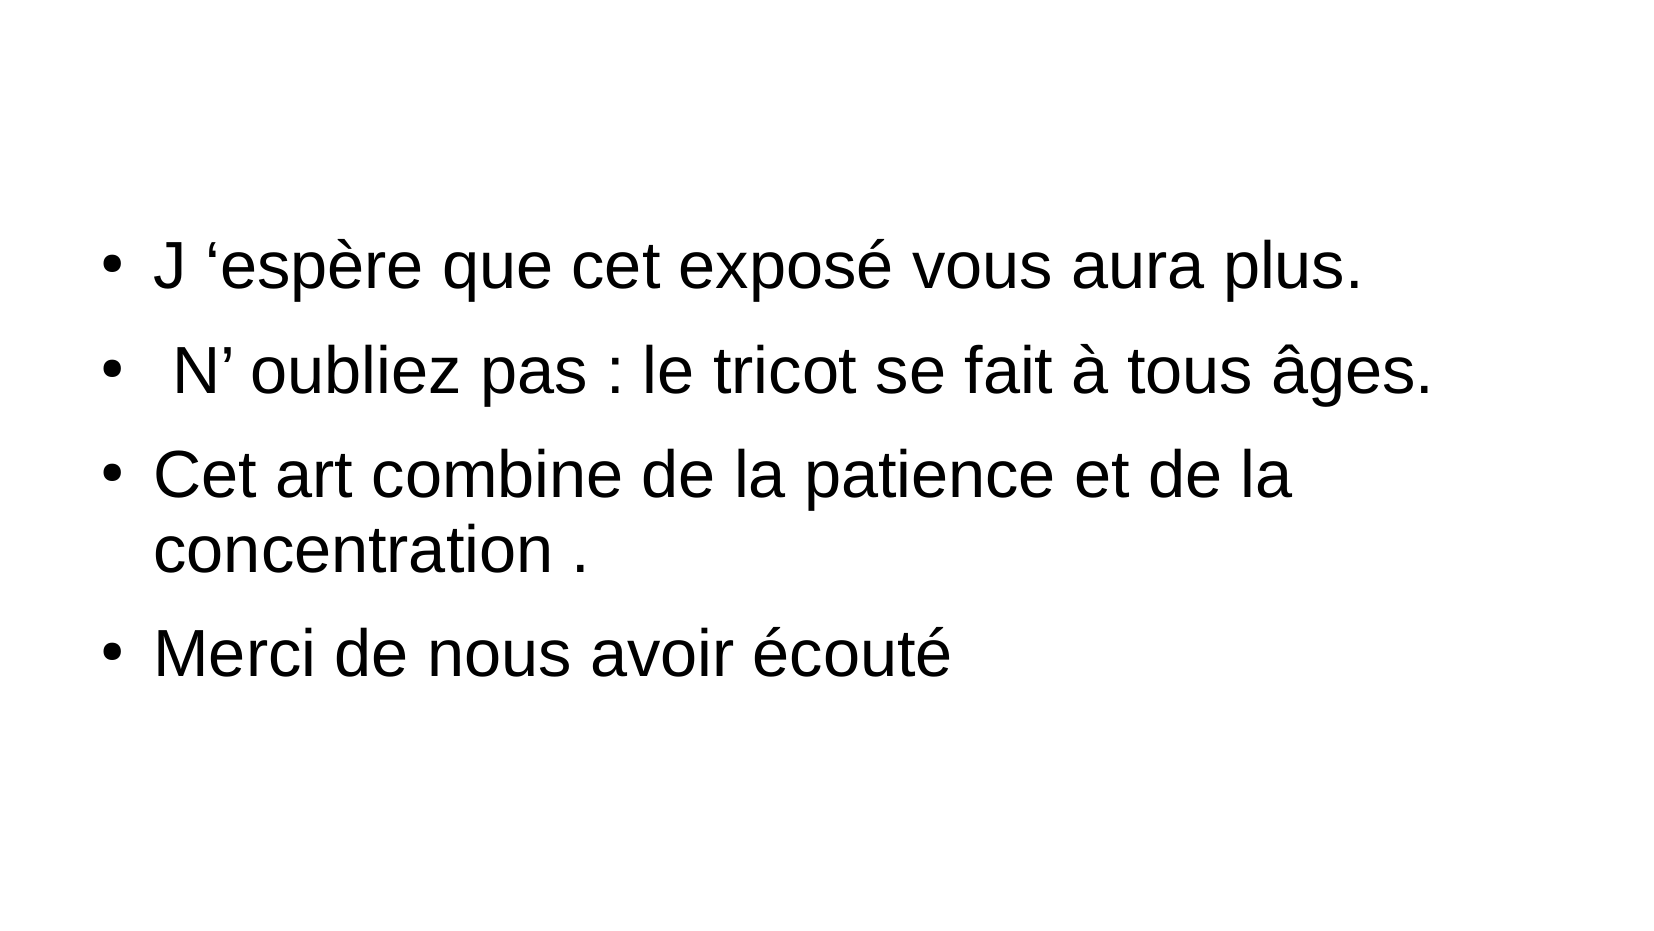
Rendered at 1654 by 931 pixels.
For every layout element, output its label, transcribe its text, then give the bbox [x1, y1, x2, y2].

list J ‘espère que cet exposé vous aura plus. N’ oubliez pas : le tricot se fait à tous âges. Cet art combine de la patience et de la concentration . Merci de nous avoir écouté [82, 228, 1571, 768]
